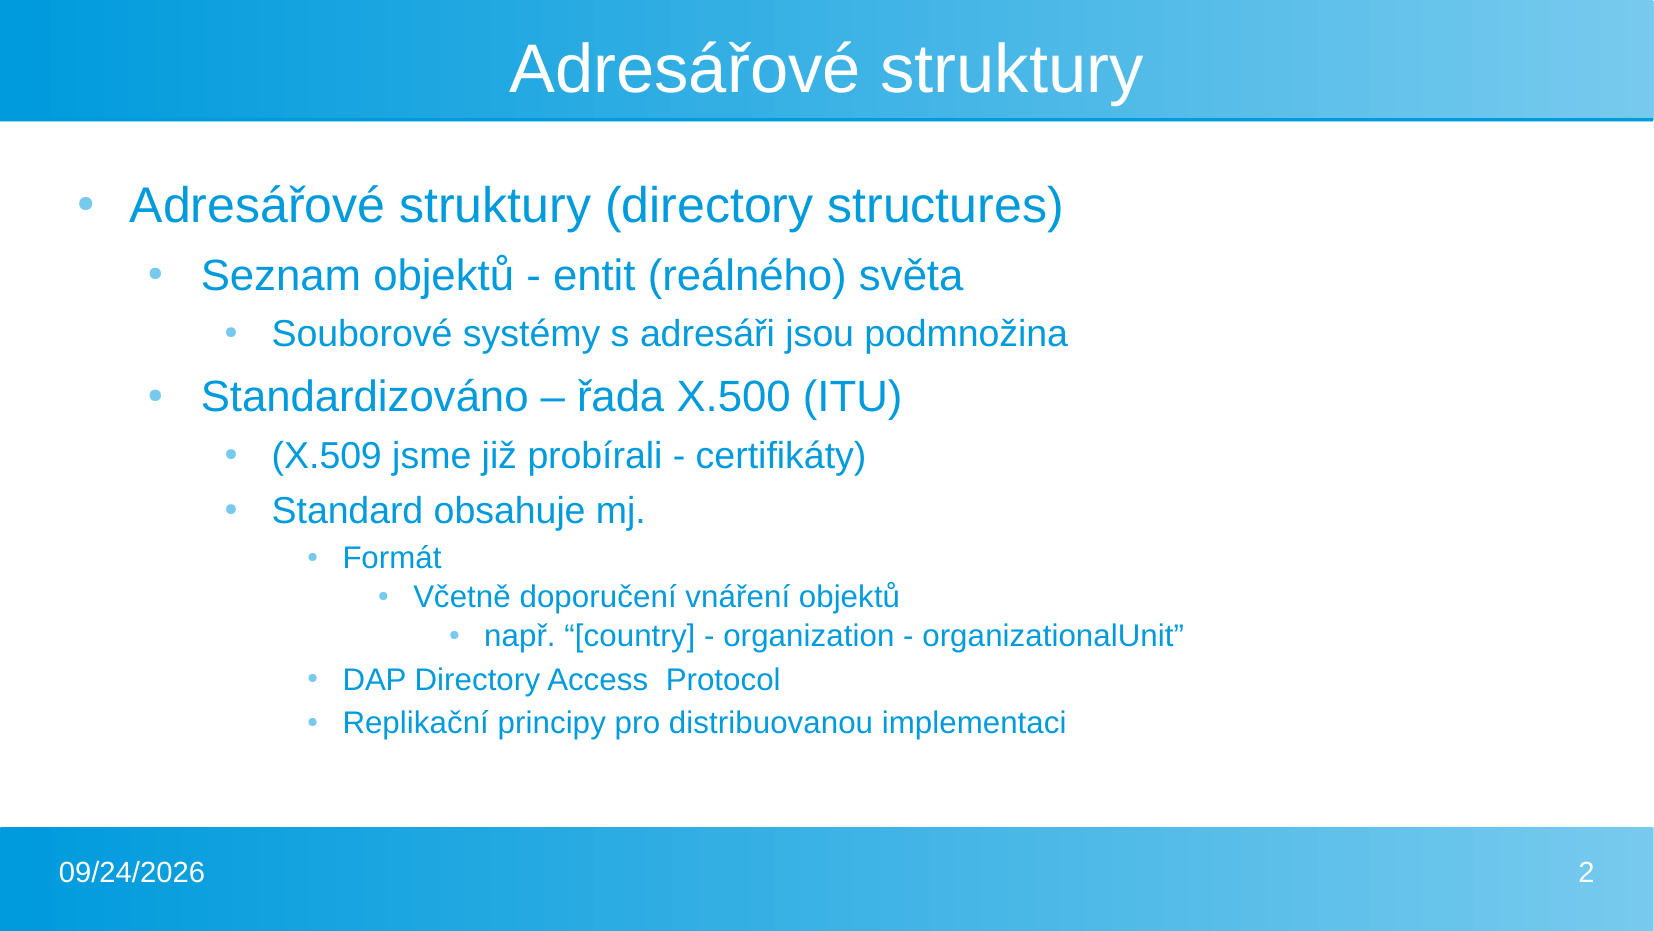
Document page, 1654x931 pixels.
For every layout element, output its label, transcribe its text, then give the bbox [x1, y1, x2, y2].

title Adresářové struktury [59, 29, 1595, 108]
list Adresářové struktury (directory structures) Seznam objektů - entit (reálného) světa Souborové systémy s adresáři jsou podmnožina Standardizováno – řada X.500 (ITU) (X.509 jsme již probírali - certifikáty) Standard obsahuje mj. Formát Včetně doporučení vnáření objektů např. “[country] - organization - organizationalUnit” DAP Directory Access Protocol Replikační principy pro distribuovanou implementaci [59, 177, 1595, 768]
